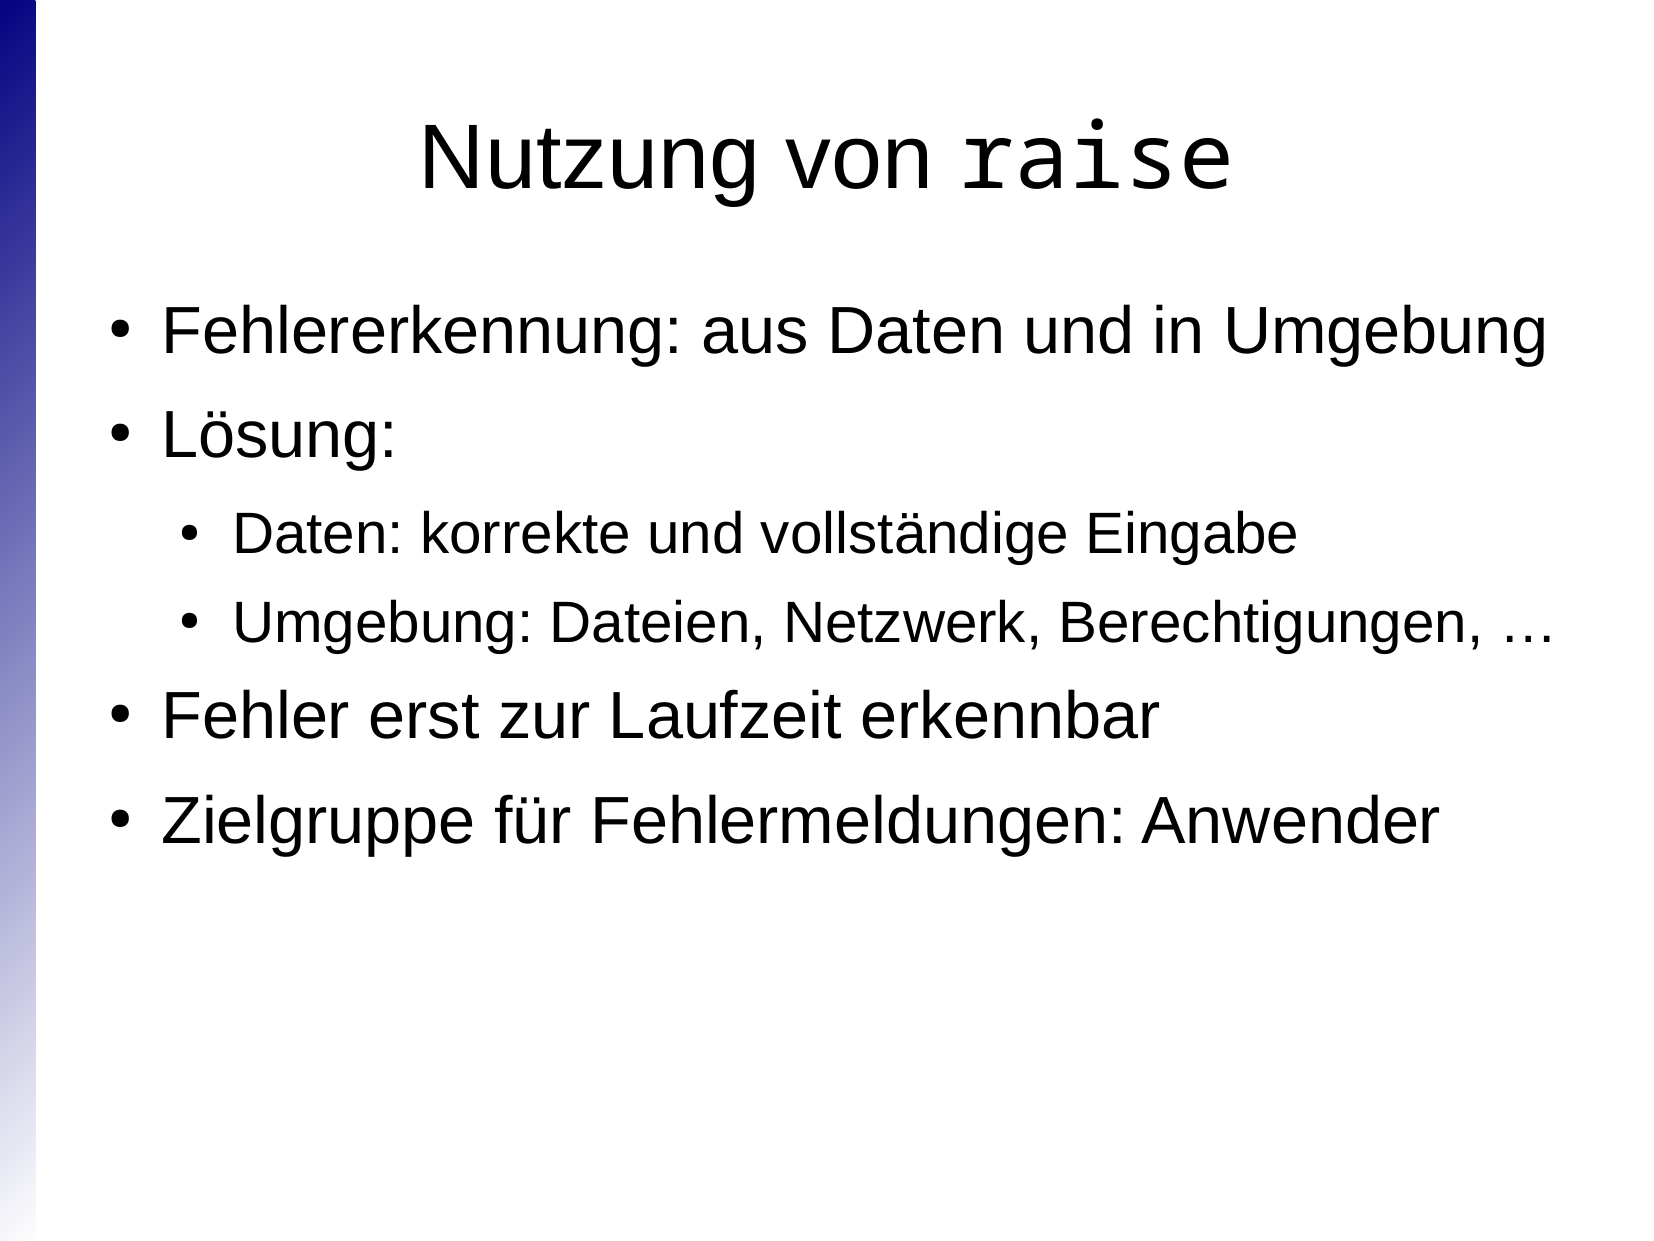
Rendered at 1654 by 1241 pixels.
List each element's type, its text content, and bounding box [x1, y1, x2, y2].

title Nutzung von raise [82, 49, 1571, 257]
list Fehlererkennung: aus Daten und in Umgebung Lösung: Daten: korrekte und vollständige Eingabe Umgebung: Dateien, Netzwerk, Berechtigungen, … Fehler erst zur Laufzeit erkennbar Zielgruppe für Fehlermeldungen: Anwender [90, 292, 1579, 1112]
